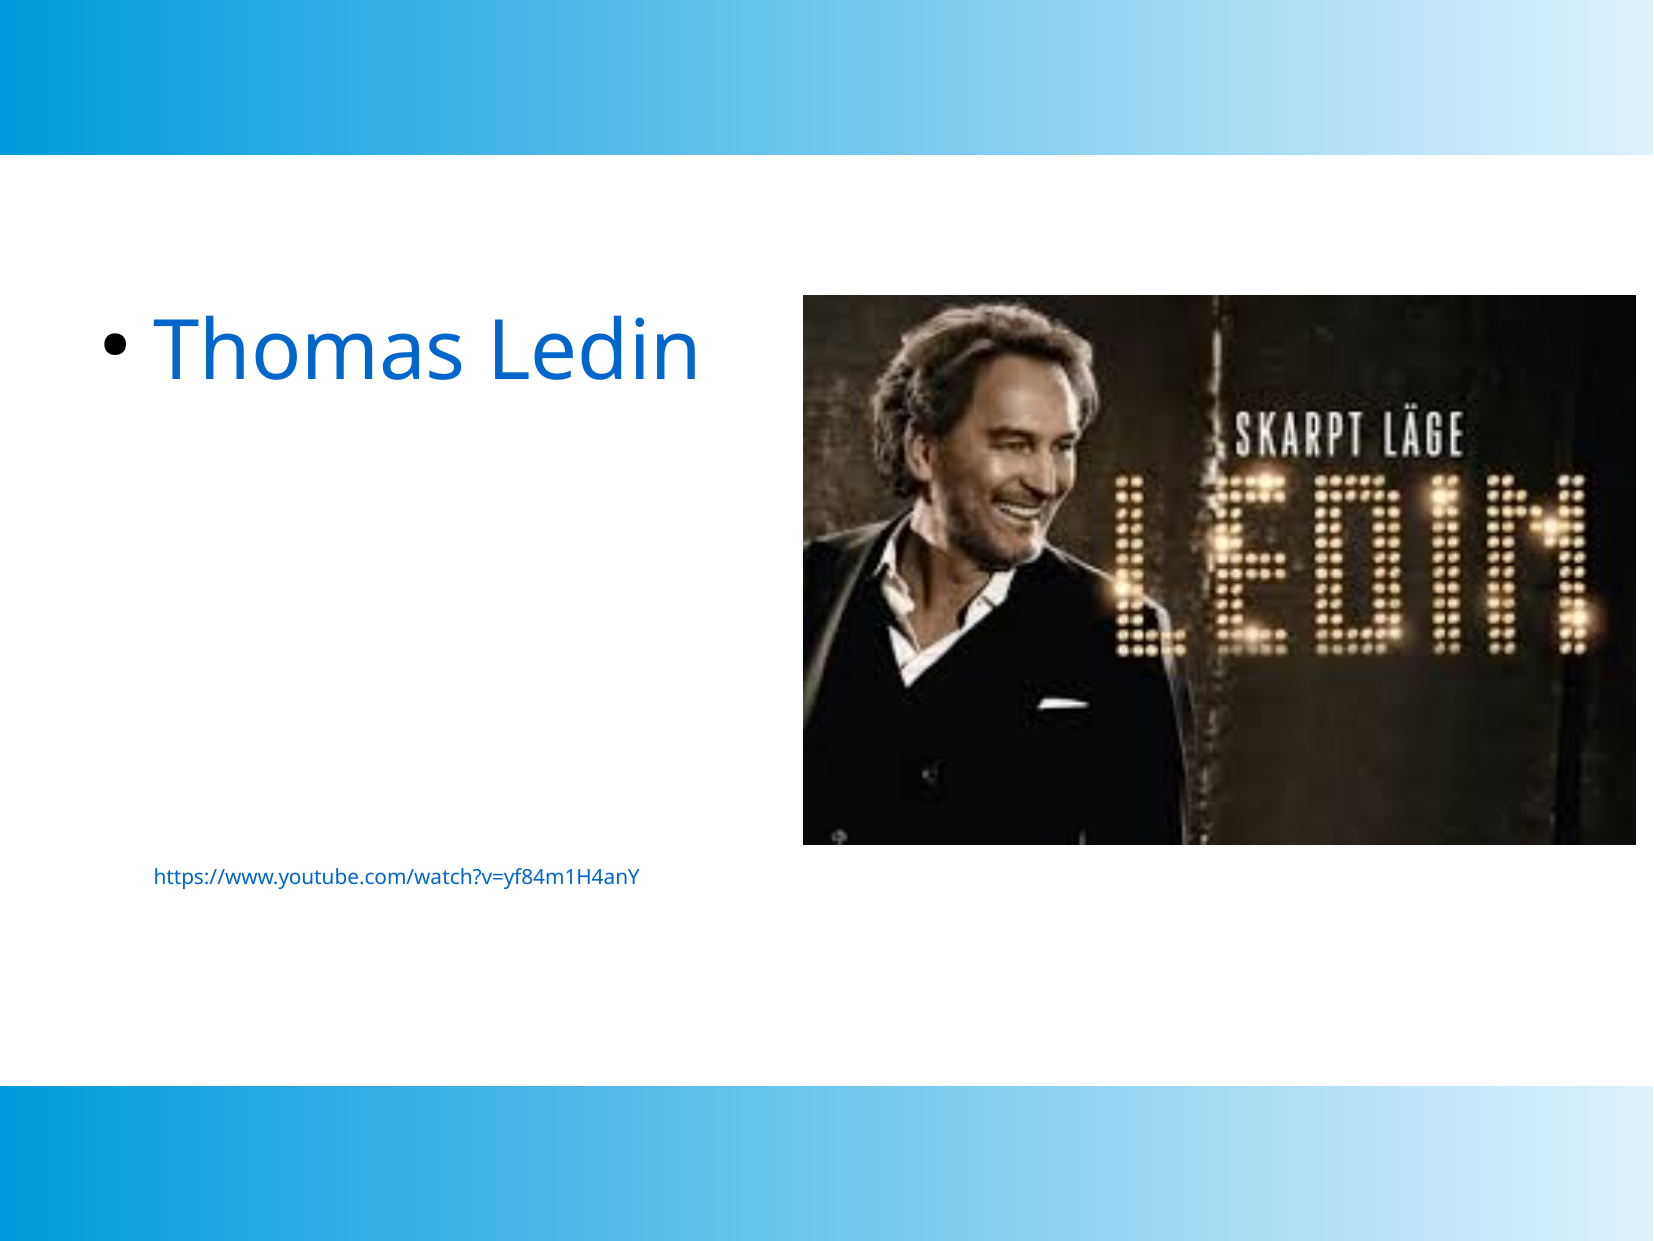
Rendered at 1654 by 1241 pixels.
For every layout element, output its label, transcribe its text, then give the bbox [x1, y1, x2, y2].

picture [803, 295, 1636, 845]
list Thomas Ledin https://www.youtube.com/watch?v=yf84m1H4anY [82, 290, 1571, 1010]
